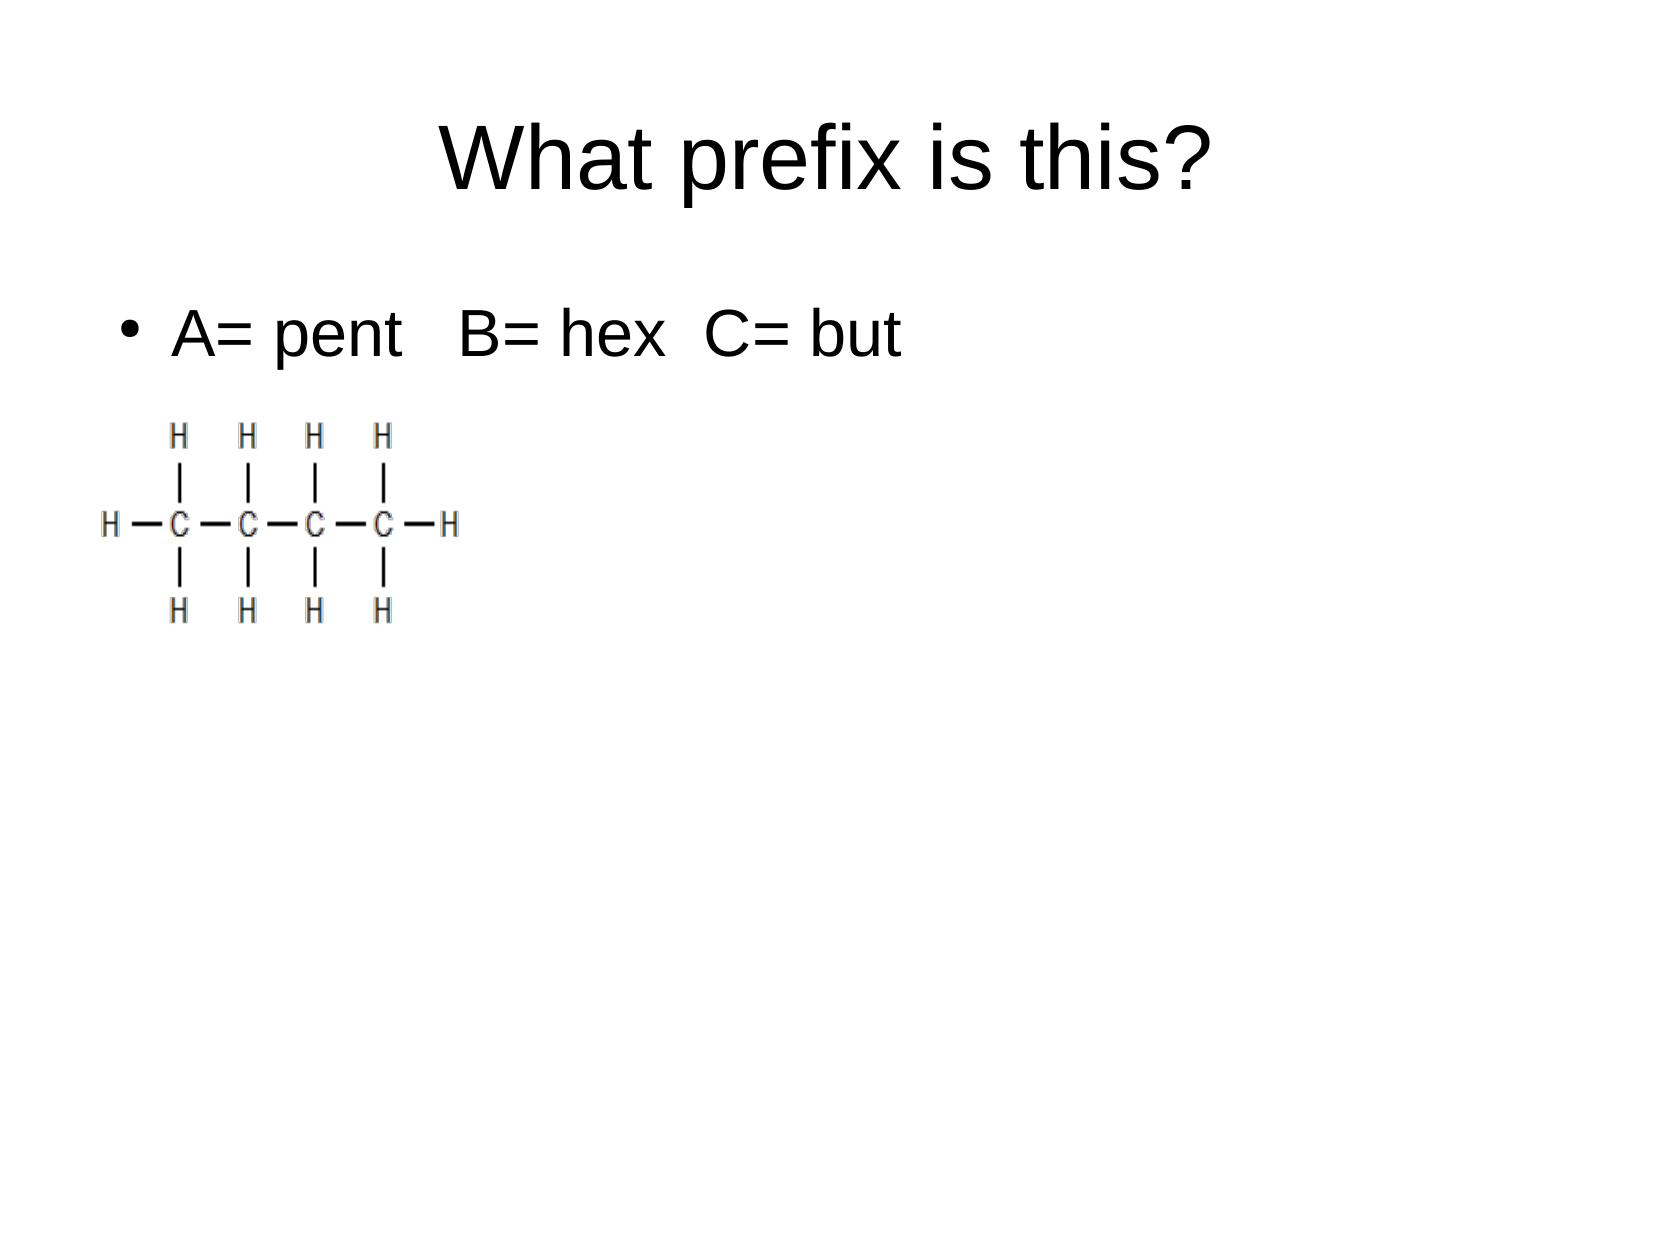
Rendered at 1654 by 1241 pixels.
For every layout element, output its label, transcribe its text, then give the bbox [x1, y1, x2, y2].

picture [94, 413, 473, 638]
list A= pent B= hex C= but [82, 290, 1571, 1109]
title What prefix is this? [82, 49, 1571, 257]
